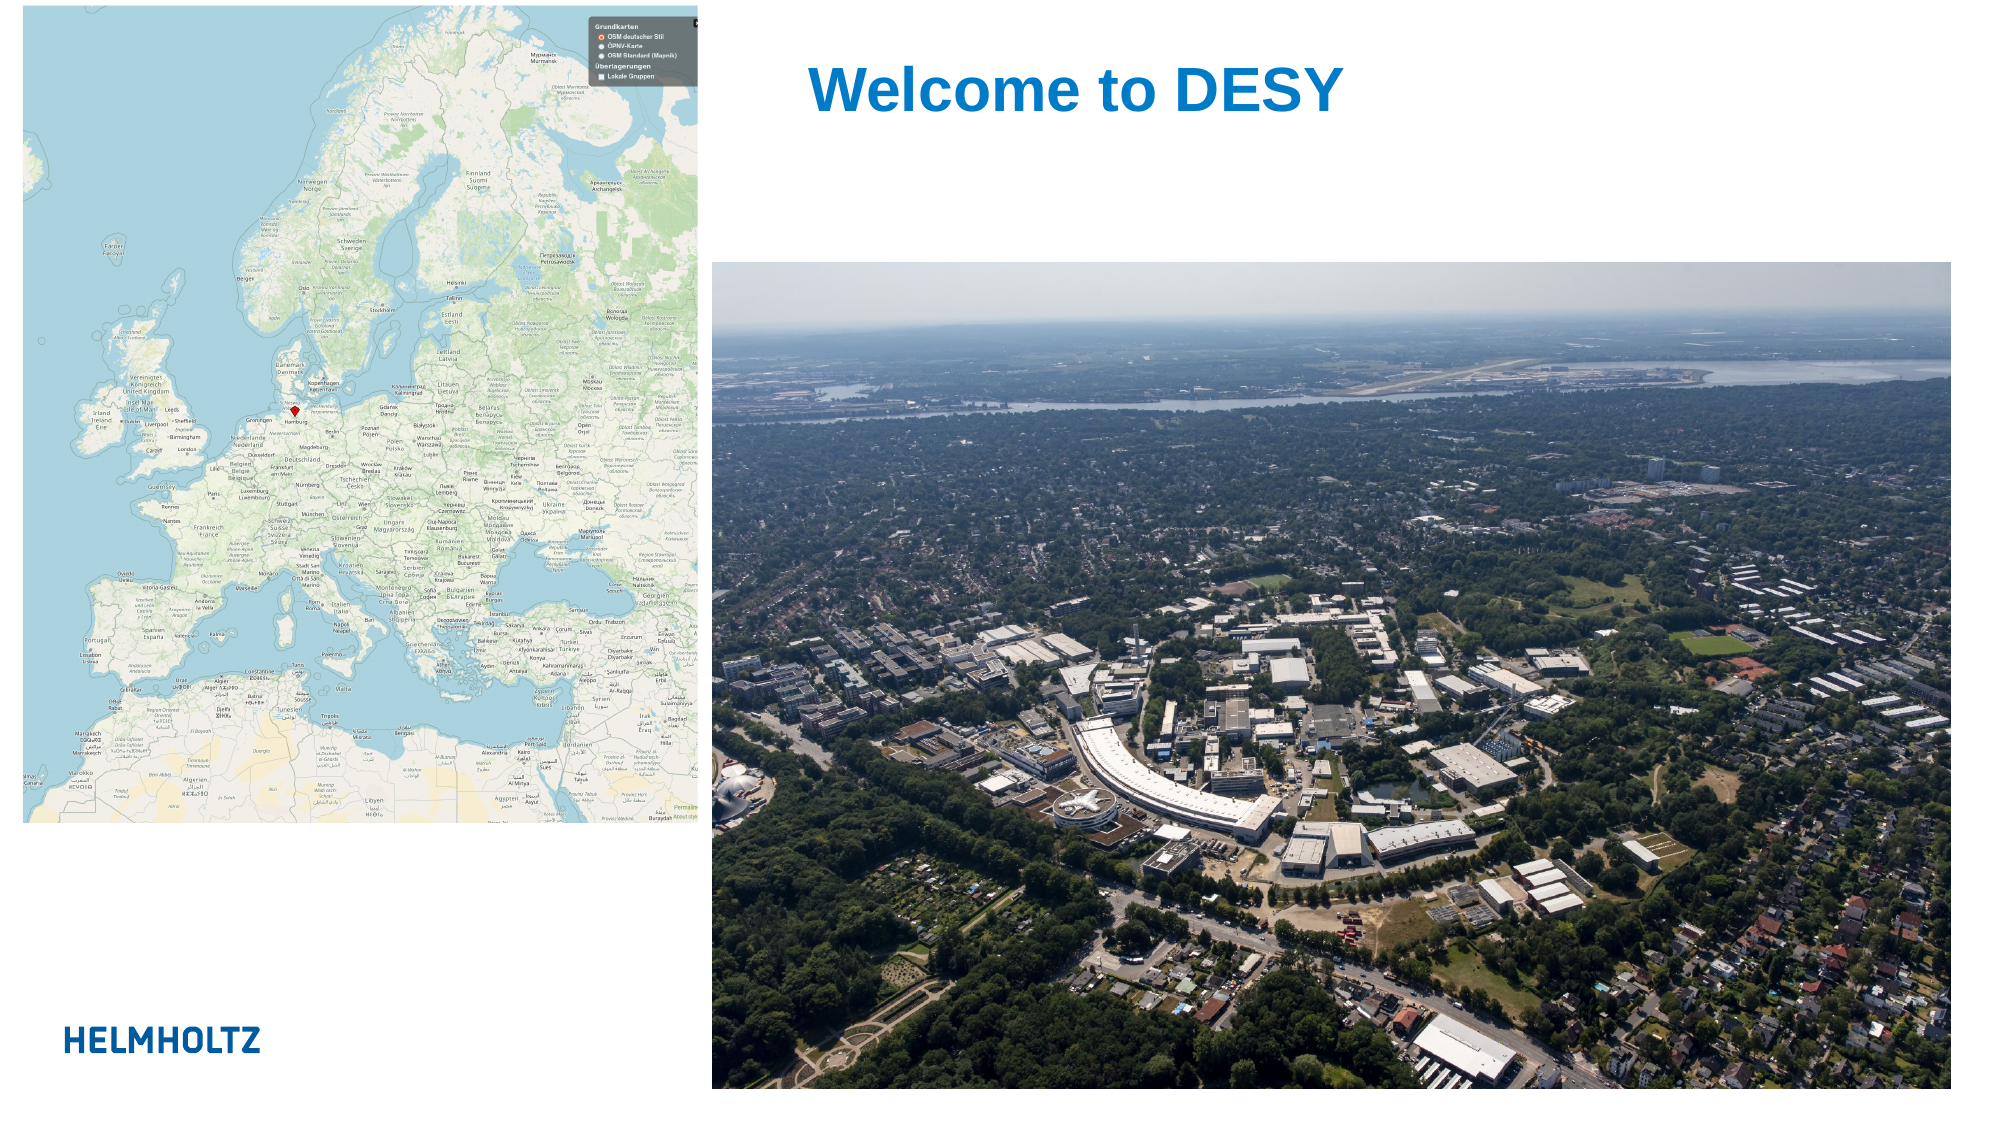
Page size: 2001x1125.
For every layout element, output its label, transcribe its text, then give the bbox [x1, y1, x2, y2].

picture [22, 5, 698, 823]
picture [712, 262, 1951, 1089]
title Welcome to DESY [66, 57, 1934, 132]
